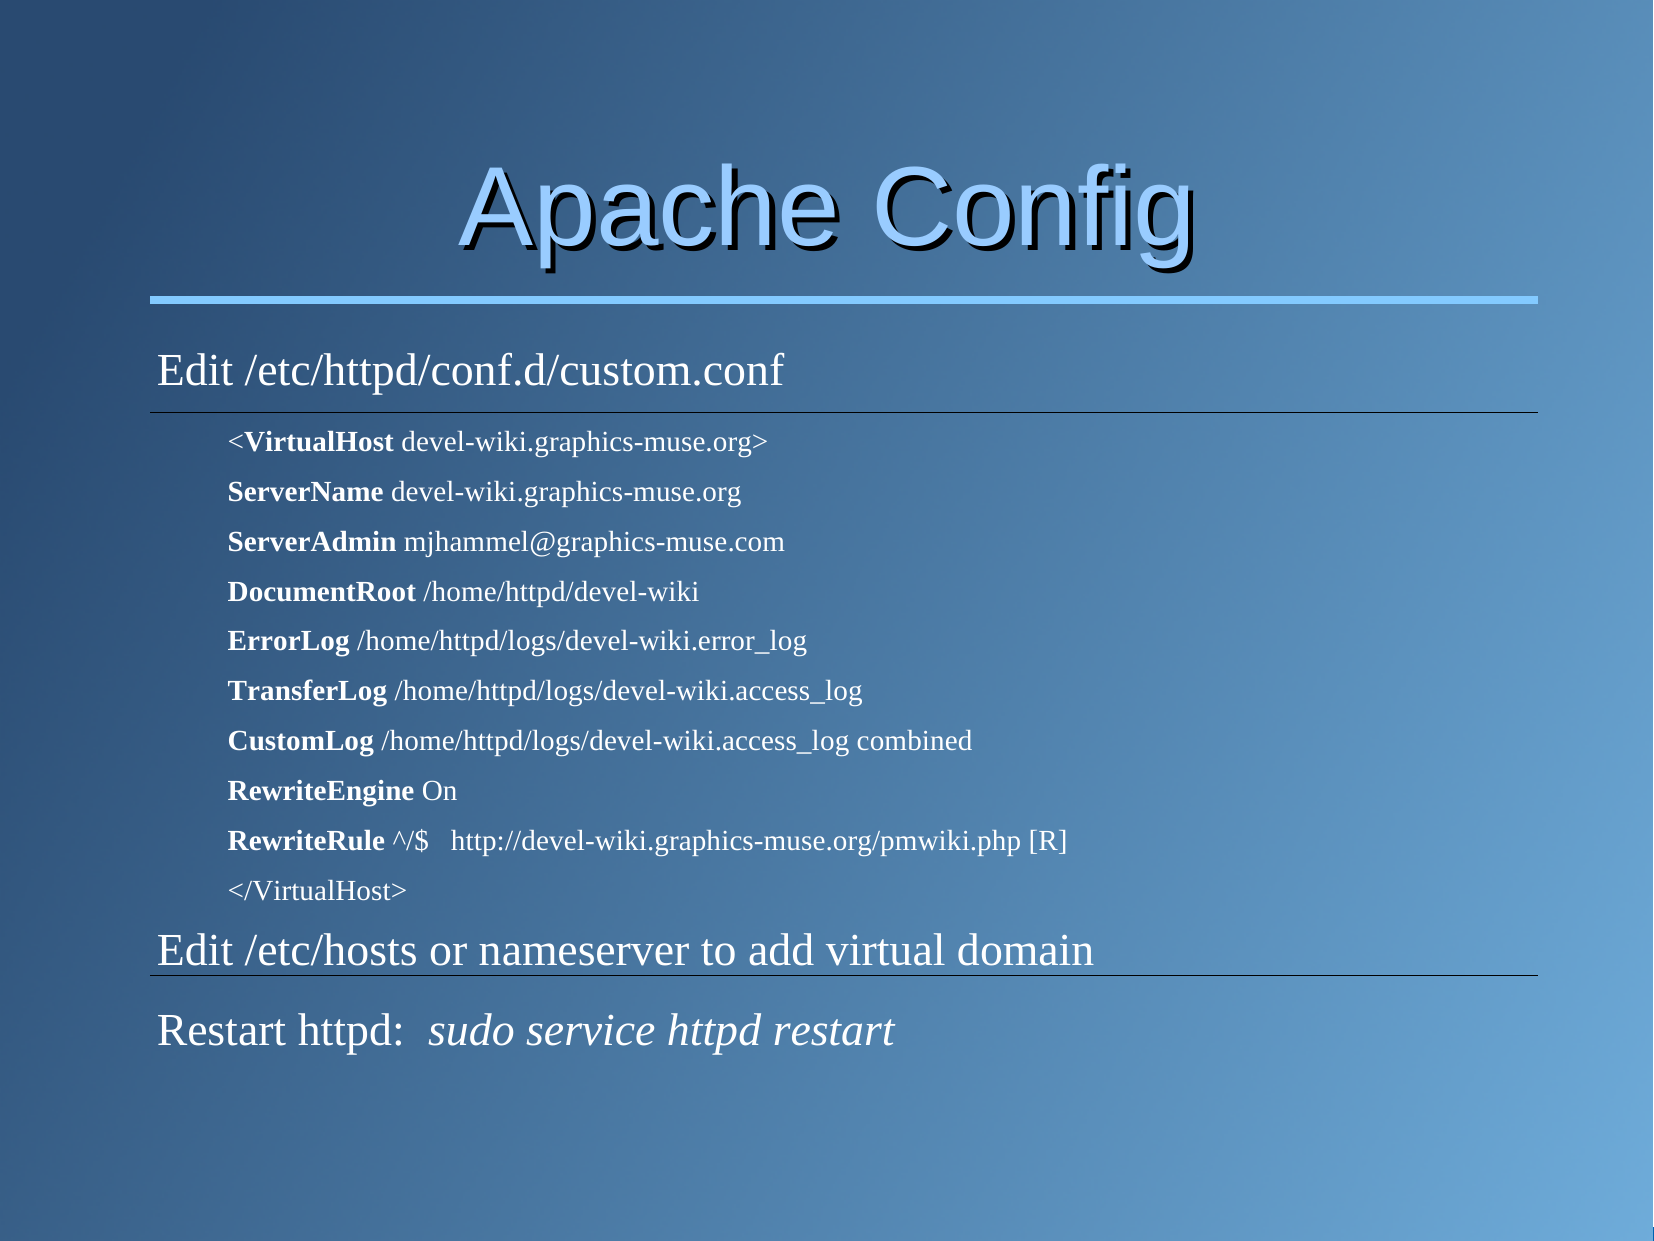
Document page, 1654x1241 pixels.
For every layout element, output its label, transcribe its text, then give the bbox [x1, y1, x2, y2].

list Edit /etc/httpd/conf.d/custom.conf <VirtualHost devel-wiki.graphics-muse.org> ServerName devel-wiki.graphics-muse.org ServerAdmin mjhammel@graphics-muse.com DocumentRoot /home/httpd/devel-wiki ErrorLog /home/httpd/logs/devel-wiki.error_log TransferLog /home/httpd/logs/devel-wiki.access_log CustomLog /home/httpd/logs/devel-wiki.access_log combined RewriteEngine On RewriteRule ^/$ http://devel-wiki.graphics-muse.org/pmwiki.php [R] </VirtualHost> Edit /etc/hosts or nameserver to add virtual domain Restart httpd: sudo service httpd restart [121, 344, 1533, 1128]
title Apache Config [121, 102, 1533, 311]
picture [0, 0, 1653, 1241]
